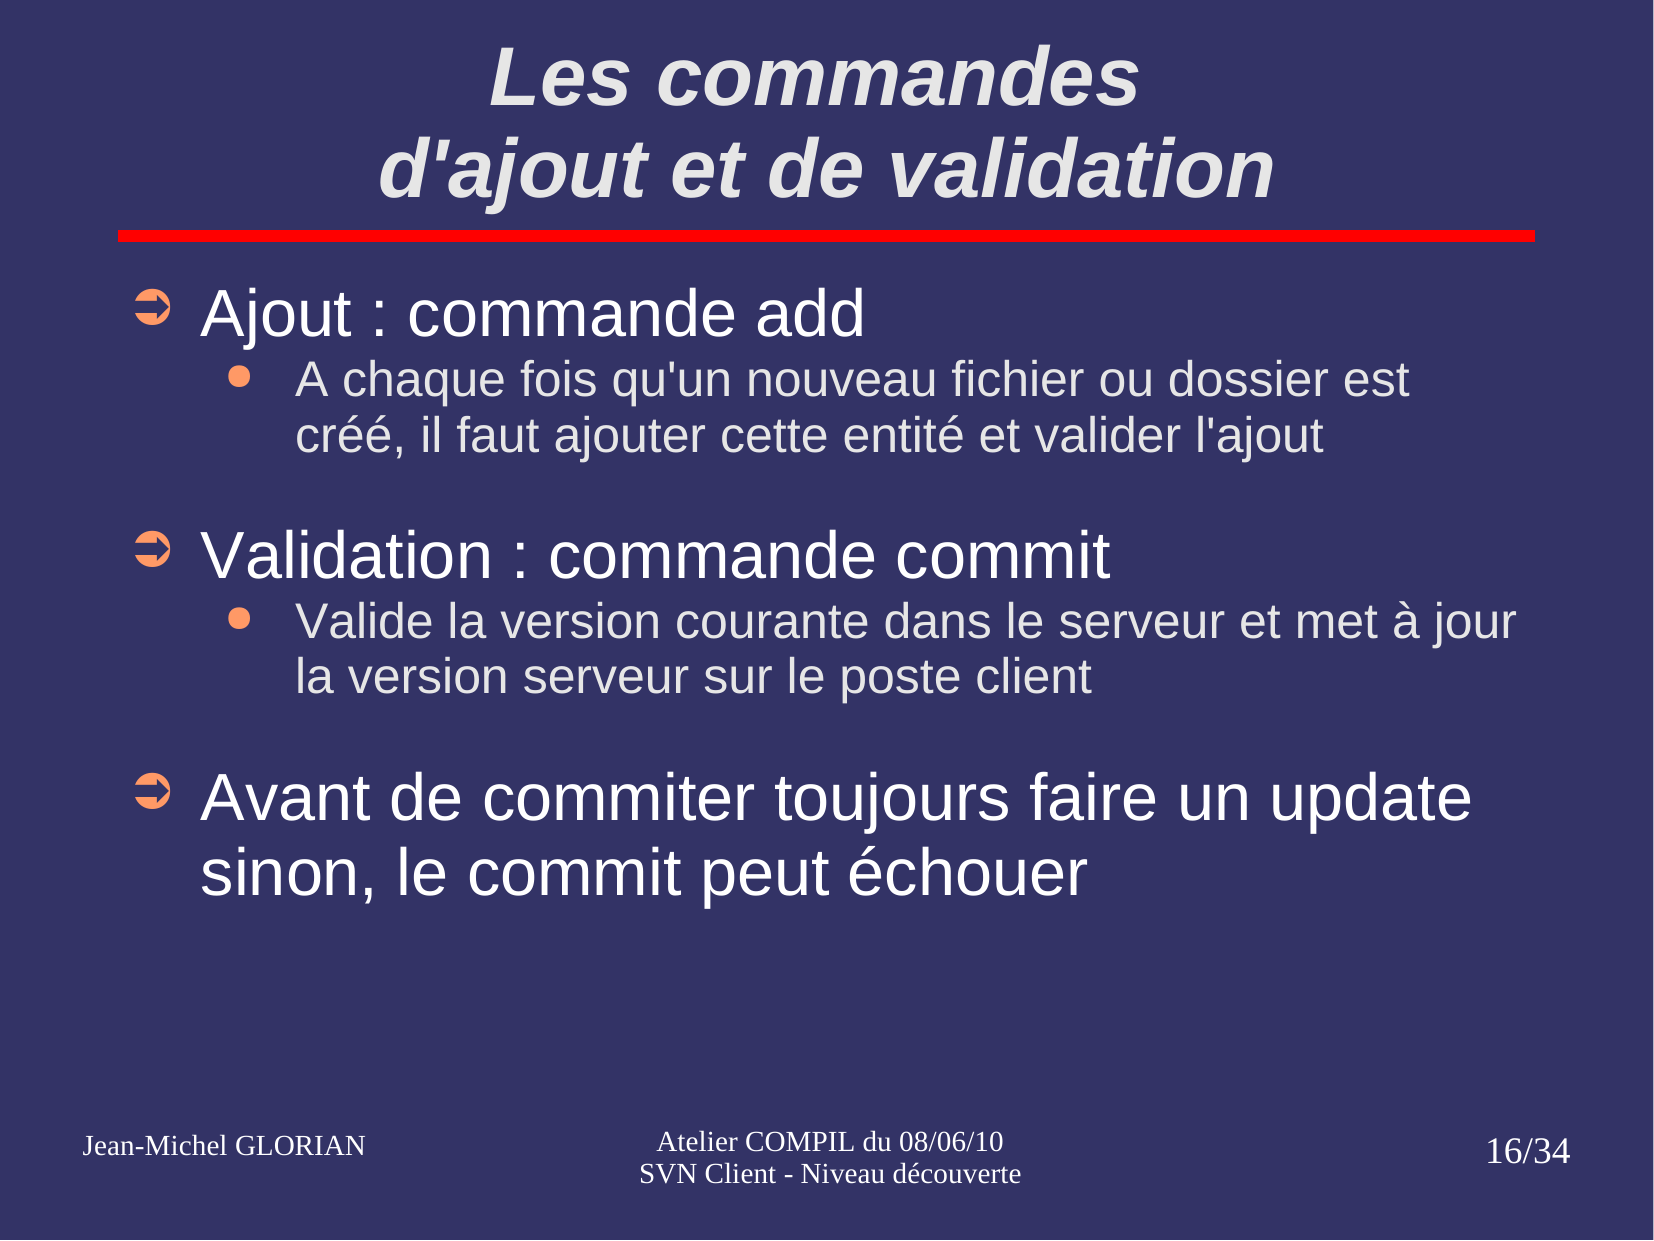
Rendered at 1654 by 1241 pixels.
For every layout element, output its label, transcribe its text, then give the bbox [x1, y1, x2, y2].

list Ajout : commande add A chaque fois qu'un nouveau fichier ou dossier est créé, il faut ajouter cette entité et valider l'ajout Validation : commande commit Valide la version courante dans le serveur et met à jour la version serveur sur le poste client Avant de commiter toujours faire un update sinon, le commit peut échouer [118, 276, 1536, 1078]
title Les commandes d'ajout et de validation [121, 26, 1534, 219]
